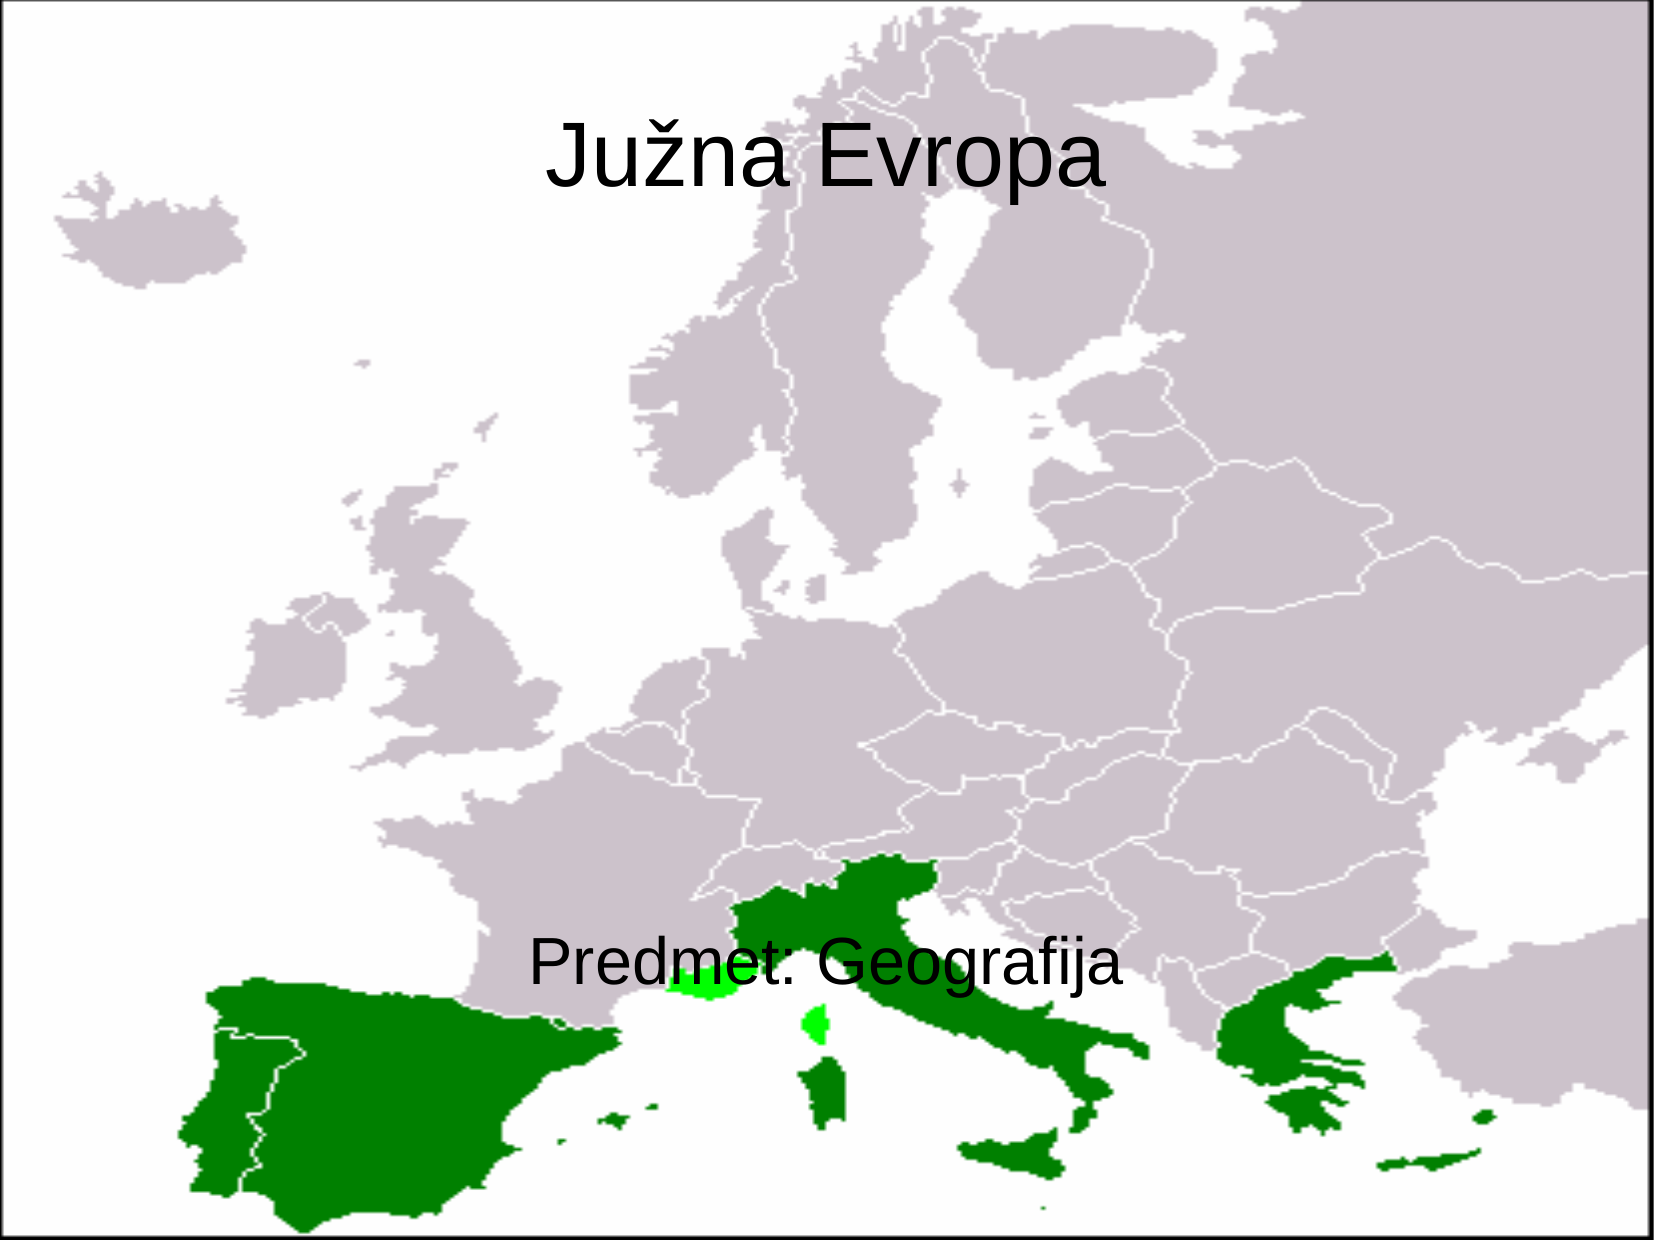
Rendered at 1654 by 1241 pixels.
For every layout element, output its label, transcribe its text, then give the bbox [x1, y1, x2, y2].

title Južna Evropa [82, 56, 1571, 249]
picture [0, 0, 1654, 1241]
subtitle Predmet: Geografija [82, 297, 1571, 1102]
